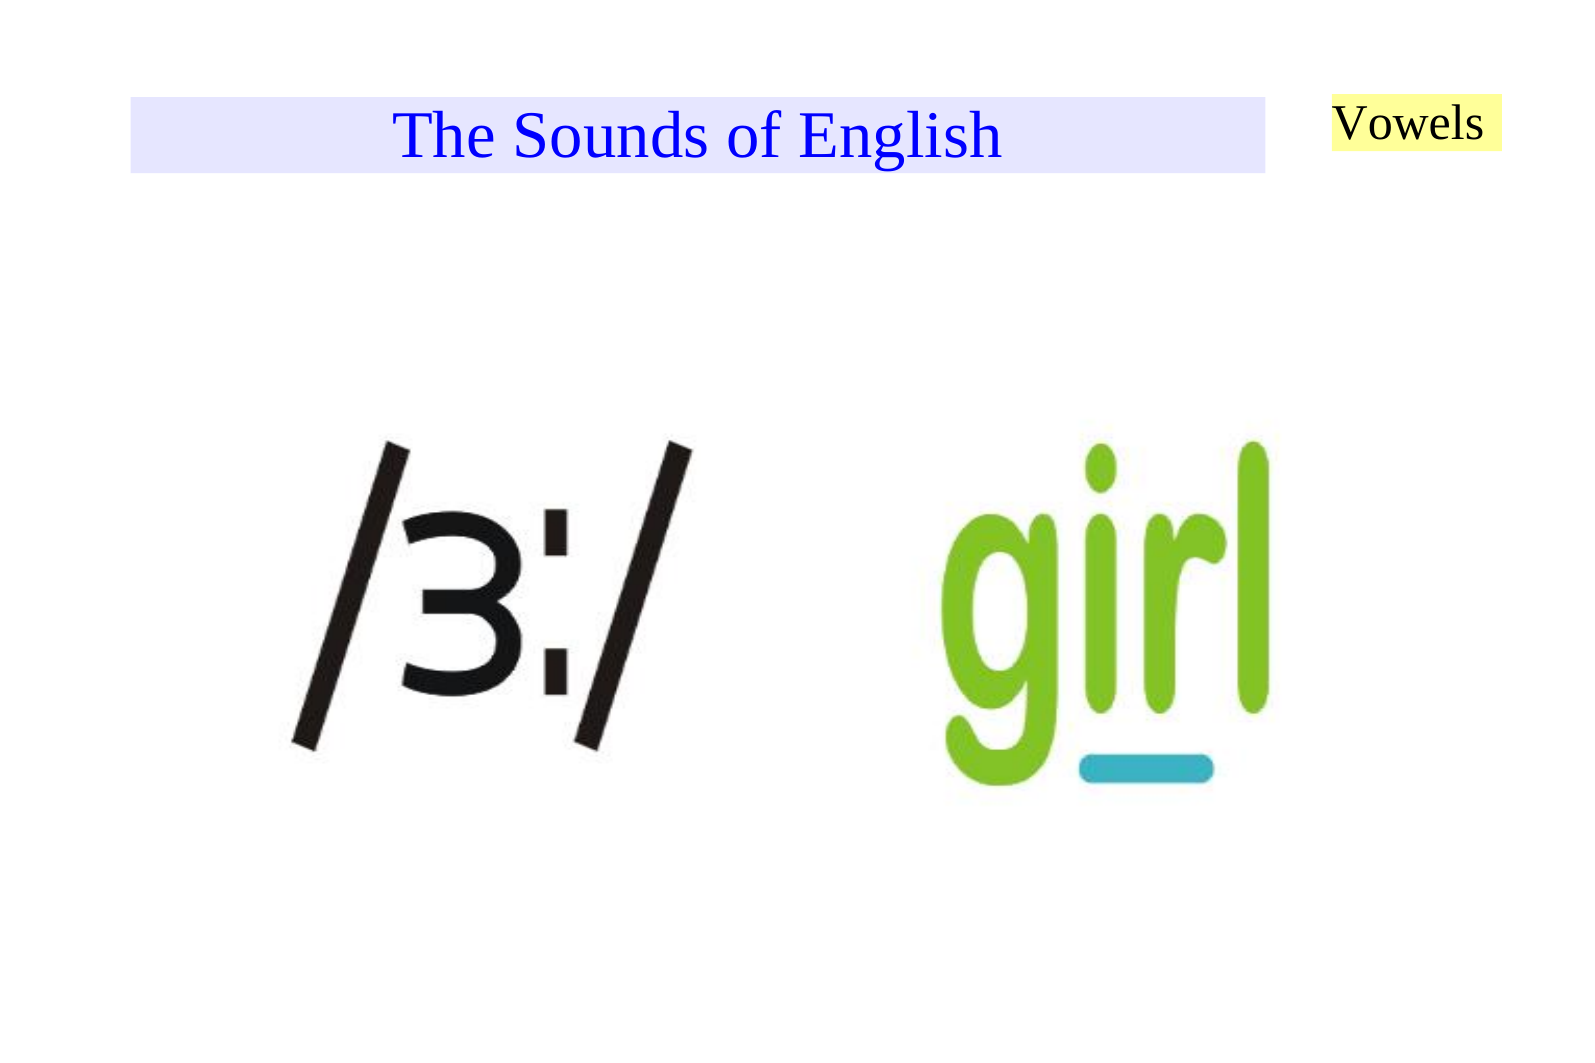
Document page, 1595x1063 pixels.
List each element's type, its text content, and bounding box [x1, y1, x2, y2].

text_box The Sounds of English [130, 97, 1266, 174]
text_box Vowels [1331, 94, 1502, 152]
picture [146, 200, 1480, 1025]
